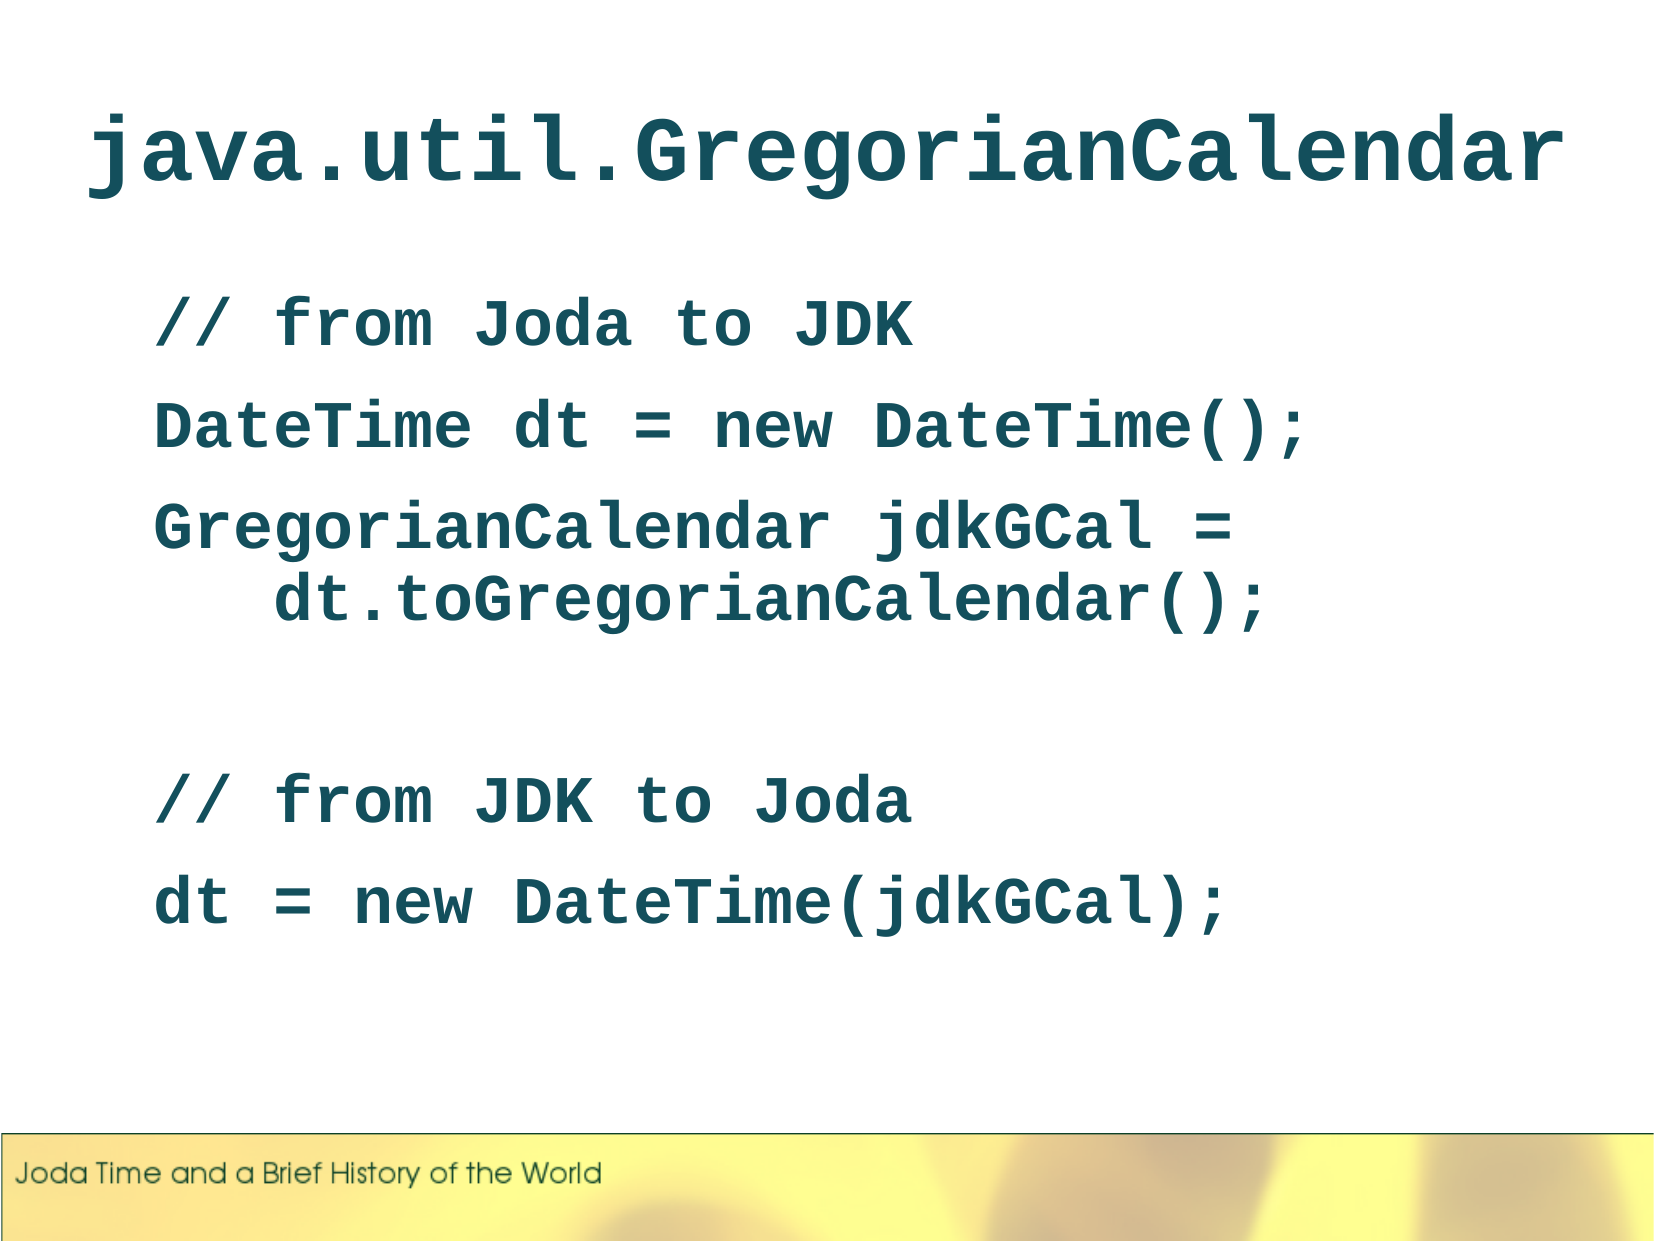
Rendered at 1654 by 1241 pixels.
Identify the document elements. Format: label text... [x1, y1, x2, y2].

title java.util.GregorianCalendar [82, 49, 1571, 257]
picture [1, 1133, 1654, 1241]
list // from Joda to JDK DateTime dt = new DateTime(); GregorianCalendar jdkGCal = dt.toGregorianCalendar(); // from JDK to Joda dt = new DateTime(jdkGCal); [82, 290, 1571, 1109]
